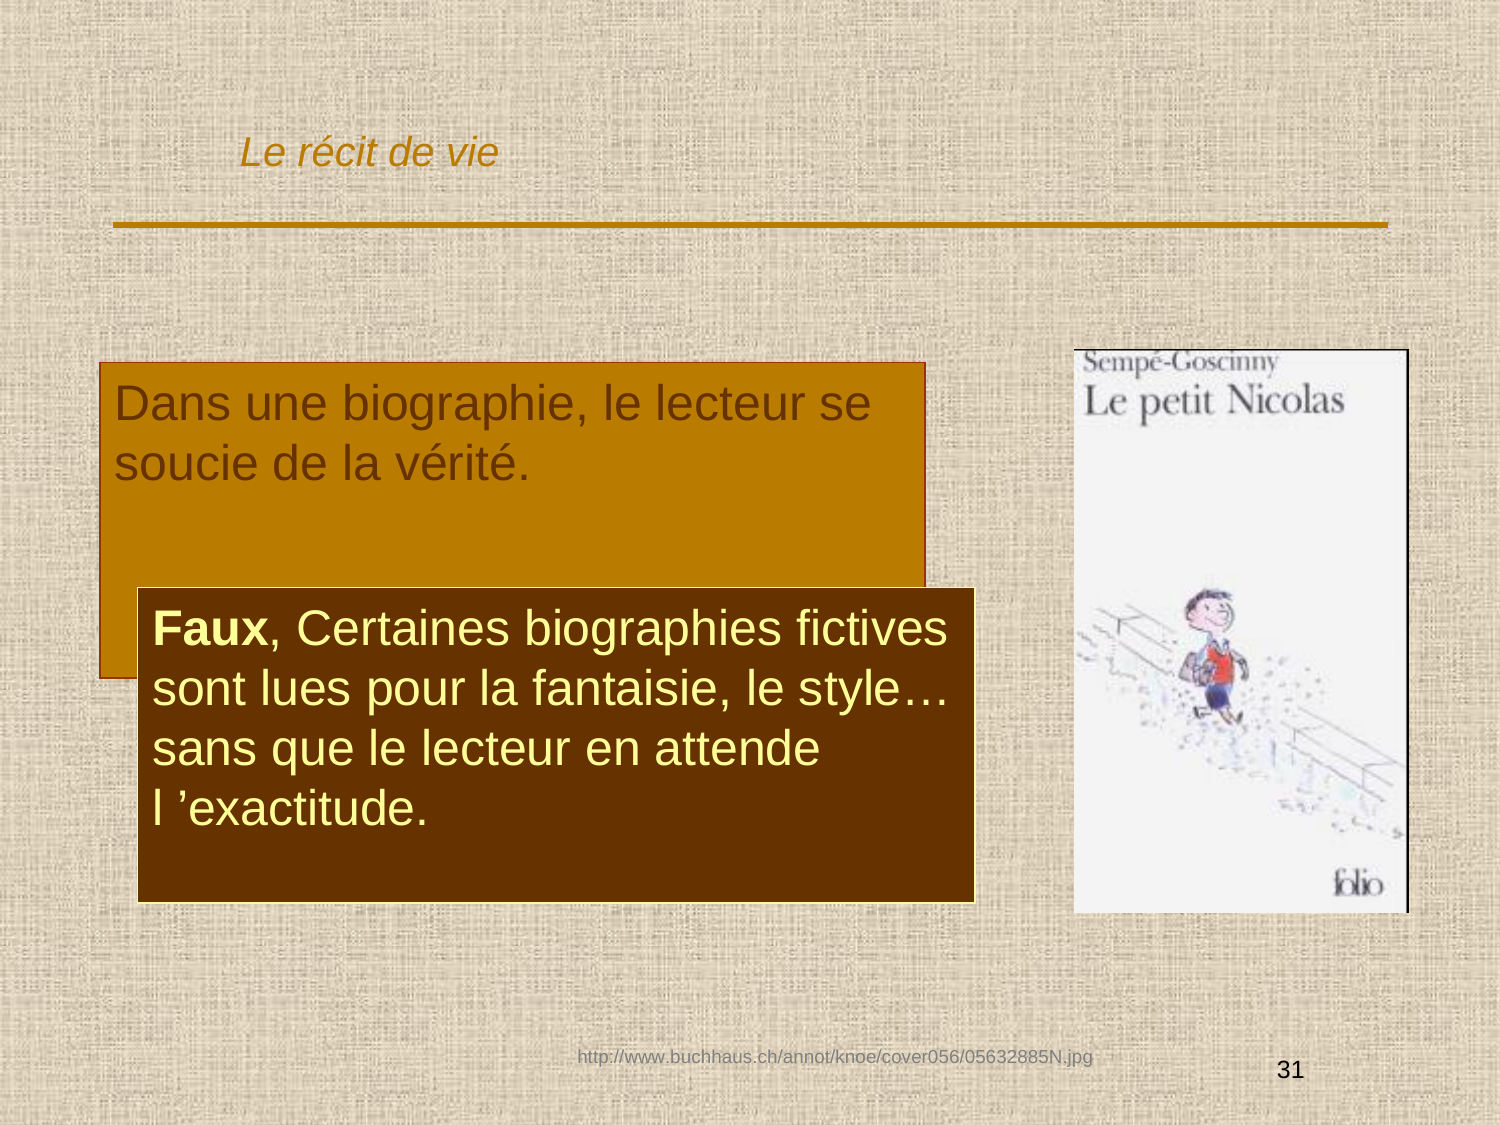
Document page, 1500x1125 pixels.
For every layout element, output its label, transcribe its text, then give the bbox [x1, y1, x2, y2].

text_box Le récit de vie [224, 116, 515, 183]
text_box http://www.buchhaus.ch/annot/knoe/cover056/05632885N.jpg [562, 1037, 1213, 1076]
picture [0, 0, 1500, 1125]
text_box Faux, Certaines biographies fictives sont lues pour la fantaisie, le style… sans que le lecteur en attende l ’exactitude. [137, 587, 976, 903]
text_box Dans une biographie, le lecteur se soucie de la vérité. Vrai / Faux ? [99, 362, 926, 678]
